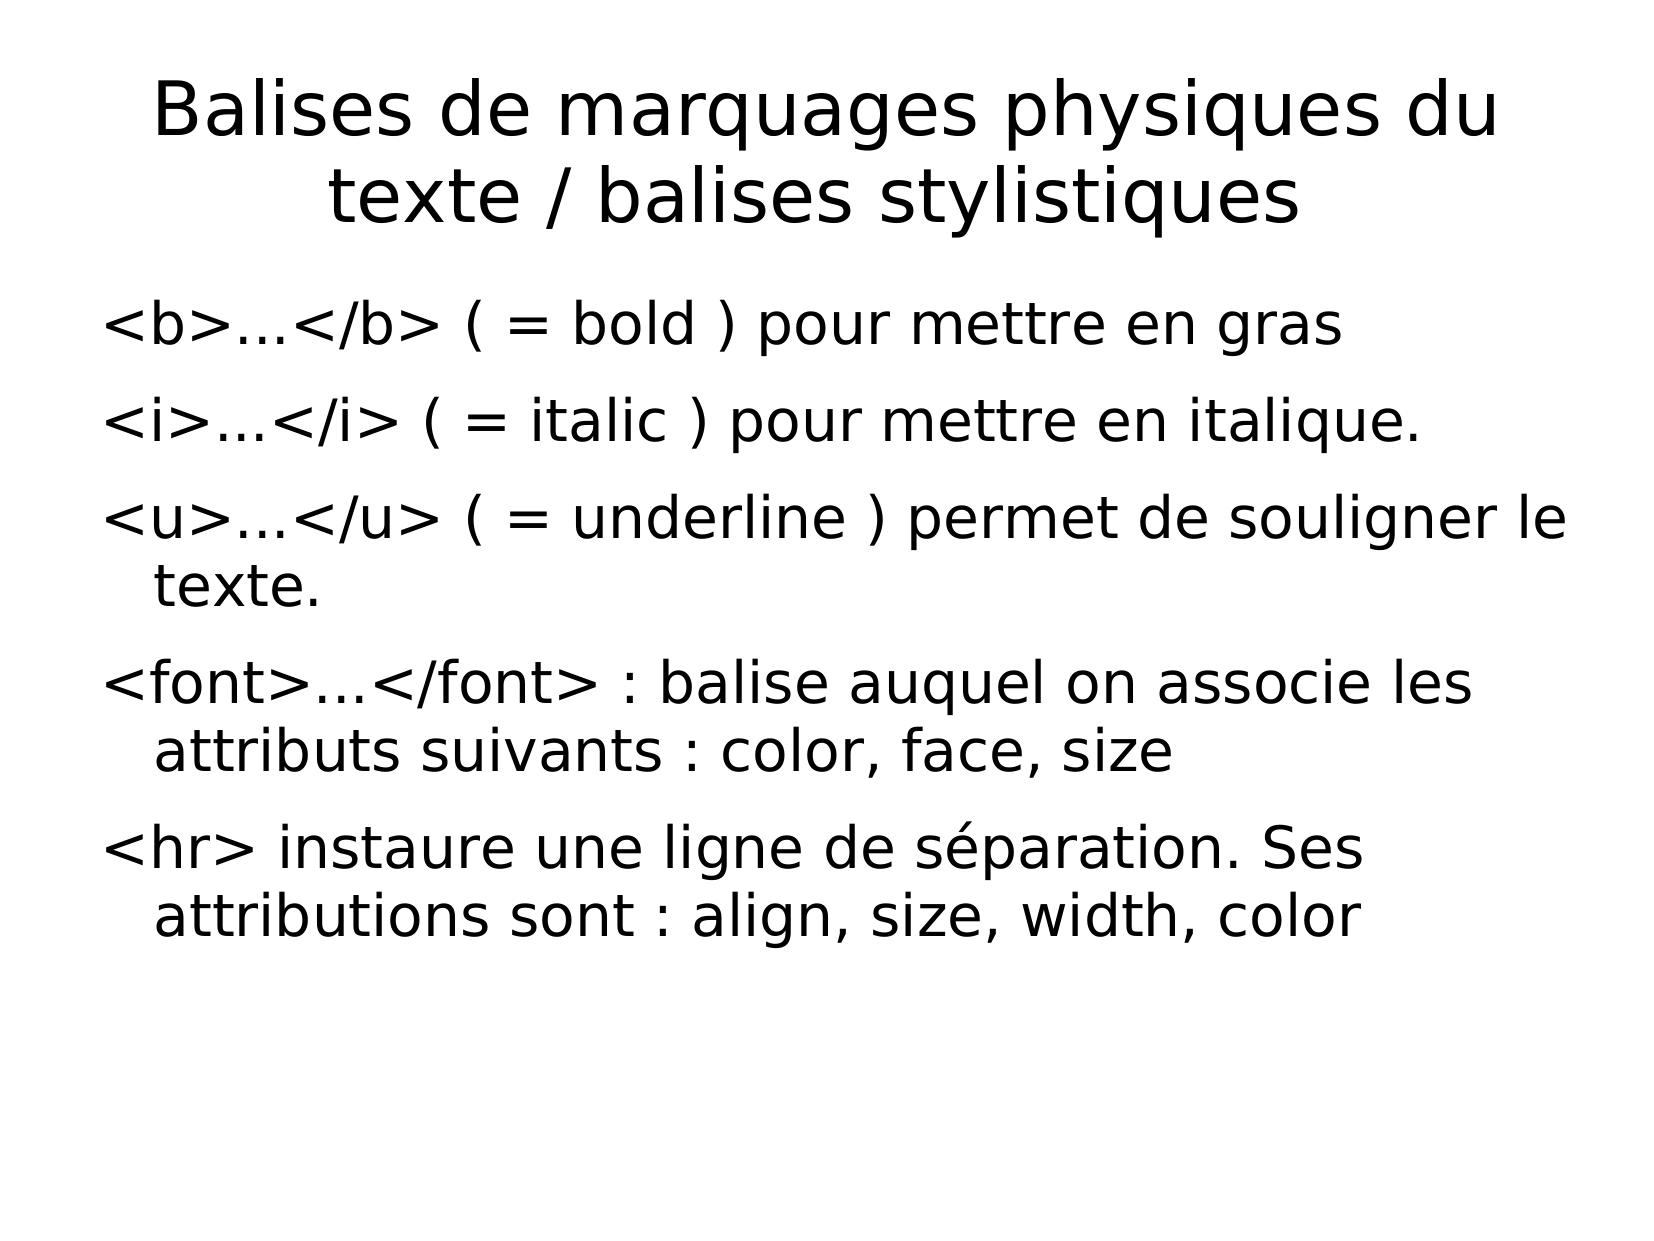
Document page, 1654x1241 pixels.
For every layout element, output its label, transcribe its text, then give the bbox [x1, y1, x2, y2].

list <b>...</b> ( = bold ) pour mettre en gras <i>...</i> ( = italic ) pour mettre en italique. <u>...</u> ( = underline ) permet de souligner le texte. <font>...</font> : balise auquel on associe les attributs suivants : color, face, size <hr> instaure une ligne de séparation. Ses attributions sont : align, size, width, color [82, 290, 1571, 1109]
title Balises de marquages physiques du texte / balises stylistiques [82, 49, 1571, 257]
